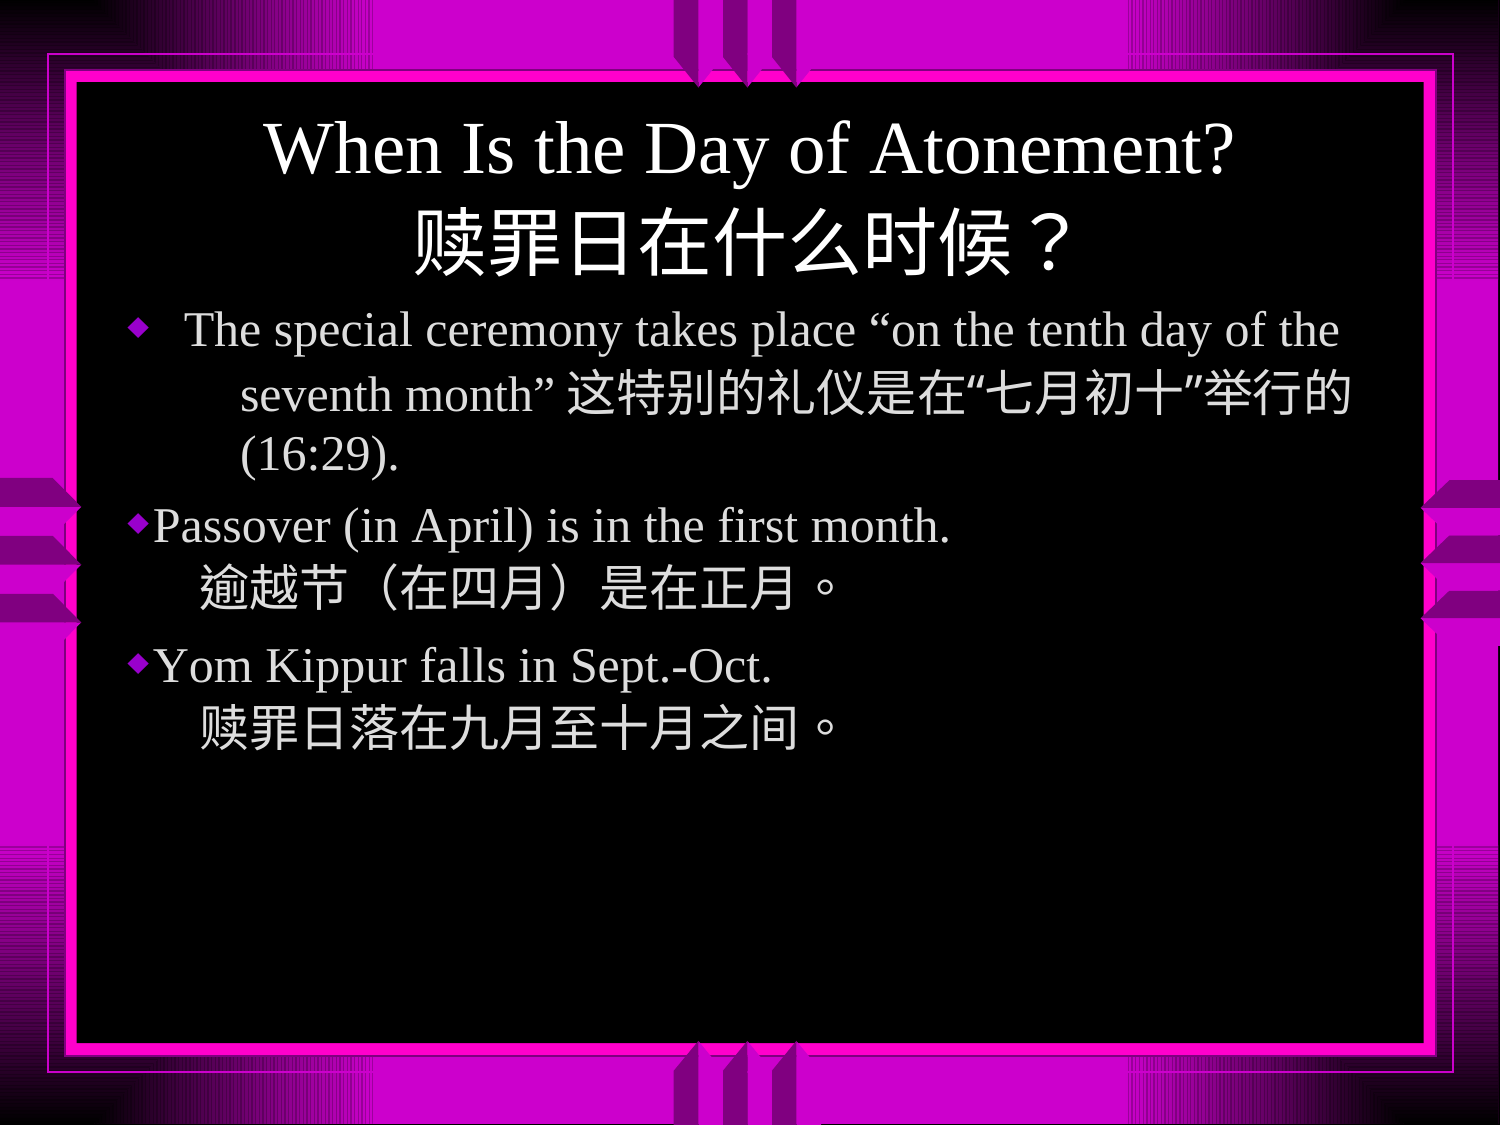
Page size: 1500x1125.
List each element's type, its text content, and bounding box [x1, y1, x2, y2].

title When Is the Day of Atonement? 赎罪日在什么时候？ [52, 112, 1448, 300]
list The special ceremony takes place “on the tenth day of the seventh month”这特别的礼仪是在“七月初十”举行的 (16:29). Passover (in April) is in the first month. 逾越节（在四月）是在正月。 Yom Kippur falls in Sept.-Oct. 赎罪日落在九月至十月之间。 [112, 294, 1388, 1060]
